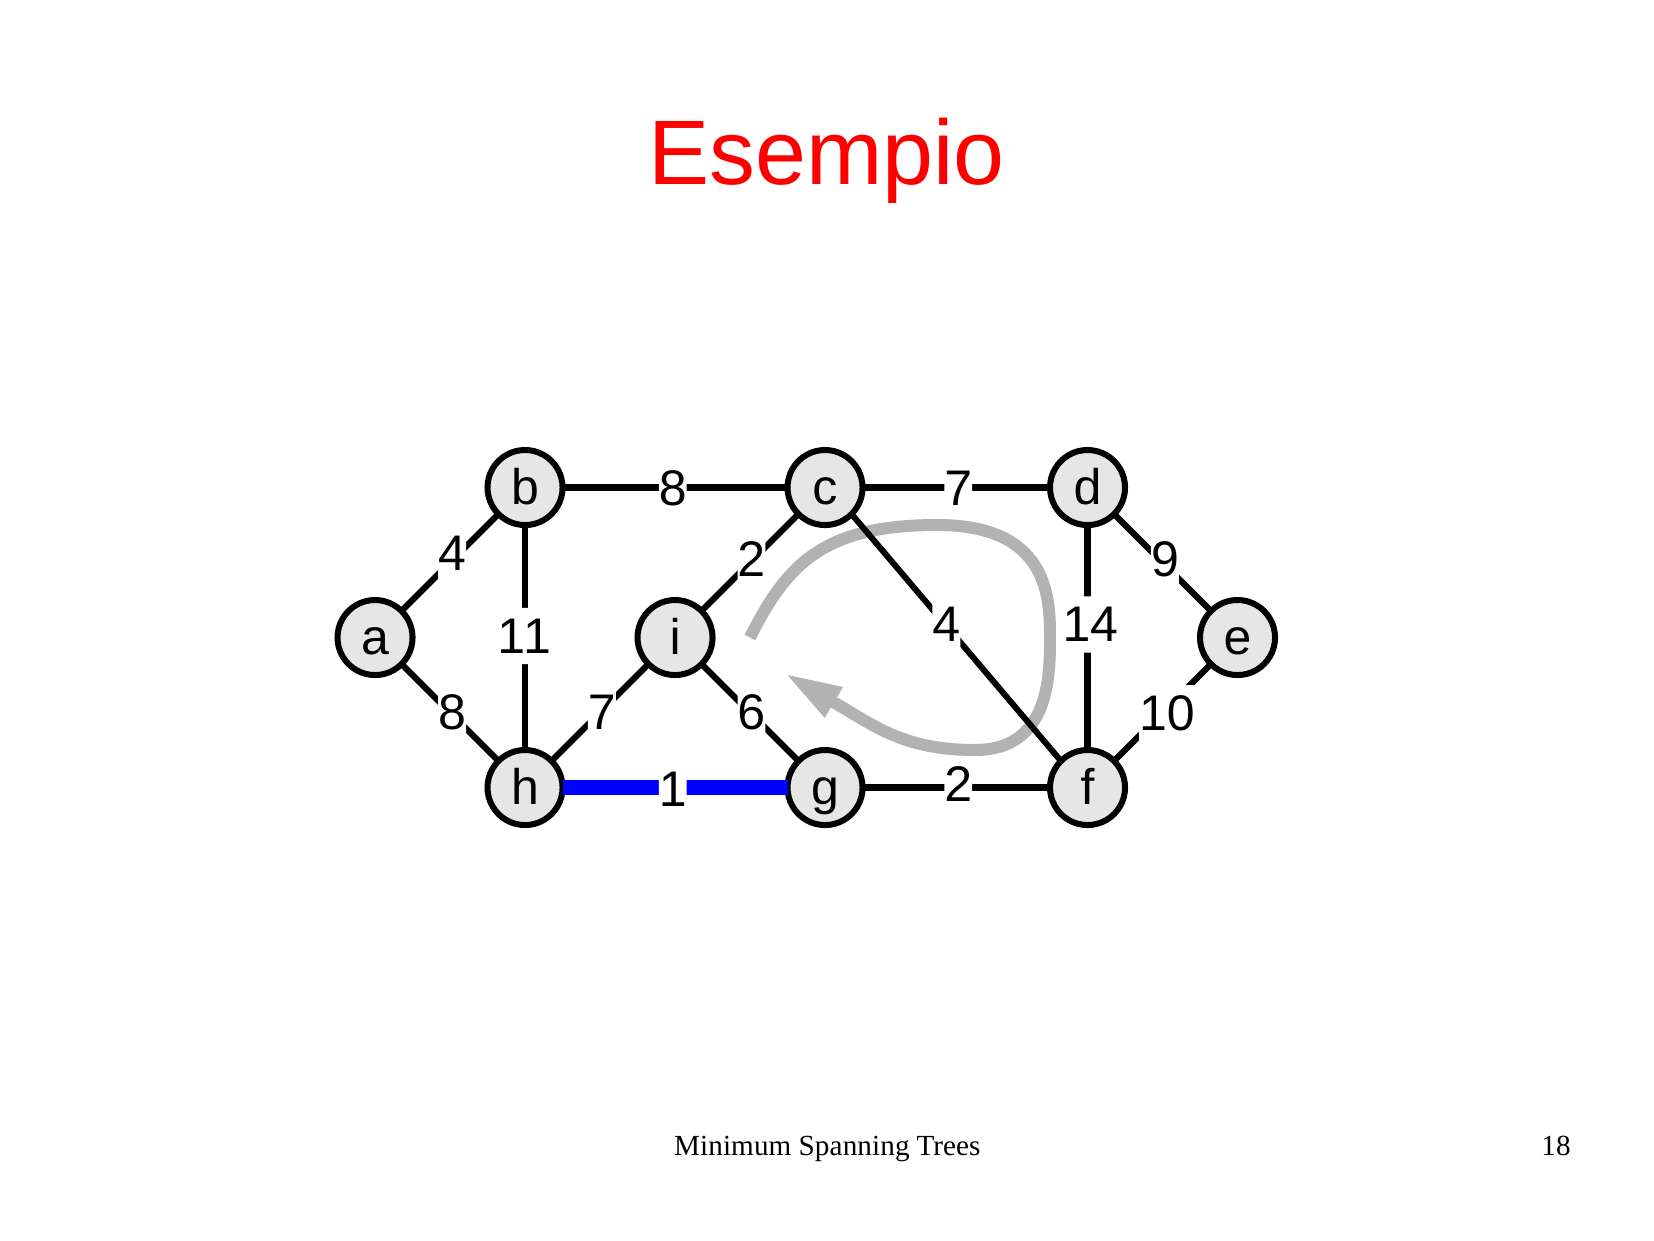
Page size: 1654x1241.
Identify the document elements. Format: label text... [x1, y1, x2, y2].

text_box i [637, 600, 713, 676]
text_box 6 [737, 684, 766, 742]
text_box 7 [944, 460, 973, 517]
title Esempio [82, 49, 1571, 257]
text_box h [487, 750, 563, 826]
text_box 2 [944, 756, 973, 813]
text_box 14 [1062, 596, 1119, 653]
text_box a [337, 600, 413, 676]
text_box 2 [737, 531, 766, 588]
text_box d [1050, 450, 1126, 525]
text_box b [487, 450, 563, 525]
text_box 1 [658, 761, 687, 818]
text_box 7 [587, 684, 616, 742]
text_box e [1200, 600, 1276, 676]
text_box 8 [438, 684, 467, 741]
text_box 8 [658, 460, 687, 517]
text_box 9 [1150, 531, 1179, 588]
text_box f [1050, 750, 1126, 826]
text_box c [787, 450, 863, 526]
text_box 11 [497, 607, 557, 665]
text_box 4 [438, 525, 467, 582]
text_box 10 [1139, 685, 1195, 742]
text_box g [788, 750, 863, 826]
text_box 4 [932, 596, 961, 653]
